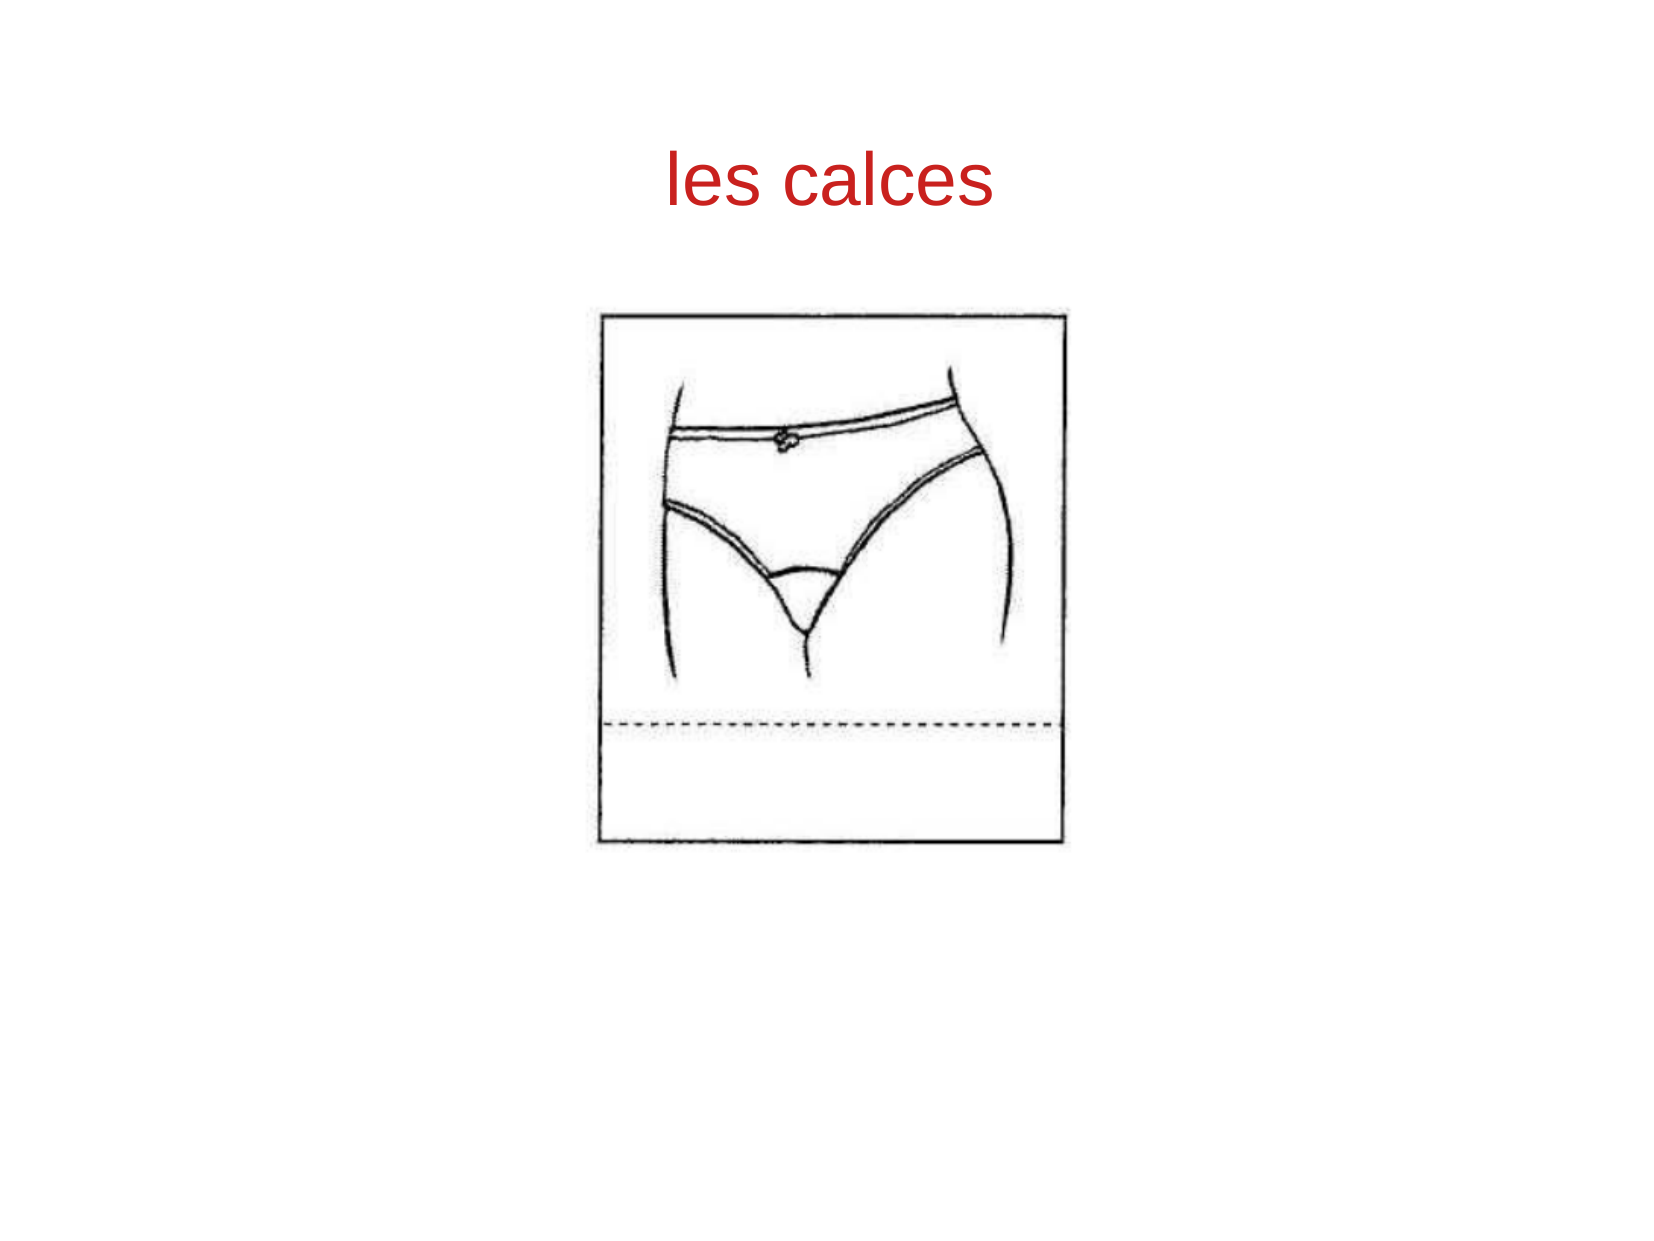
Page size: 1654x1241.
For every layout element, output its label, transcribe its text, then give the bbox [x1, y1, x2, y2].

text_box les calces [289, 94, 1371, 257]
picture [581, 291, 1094, 873]
